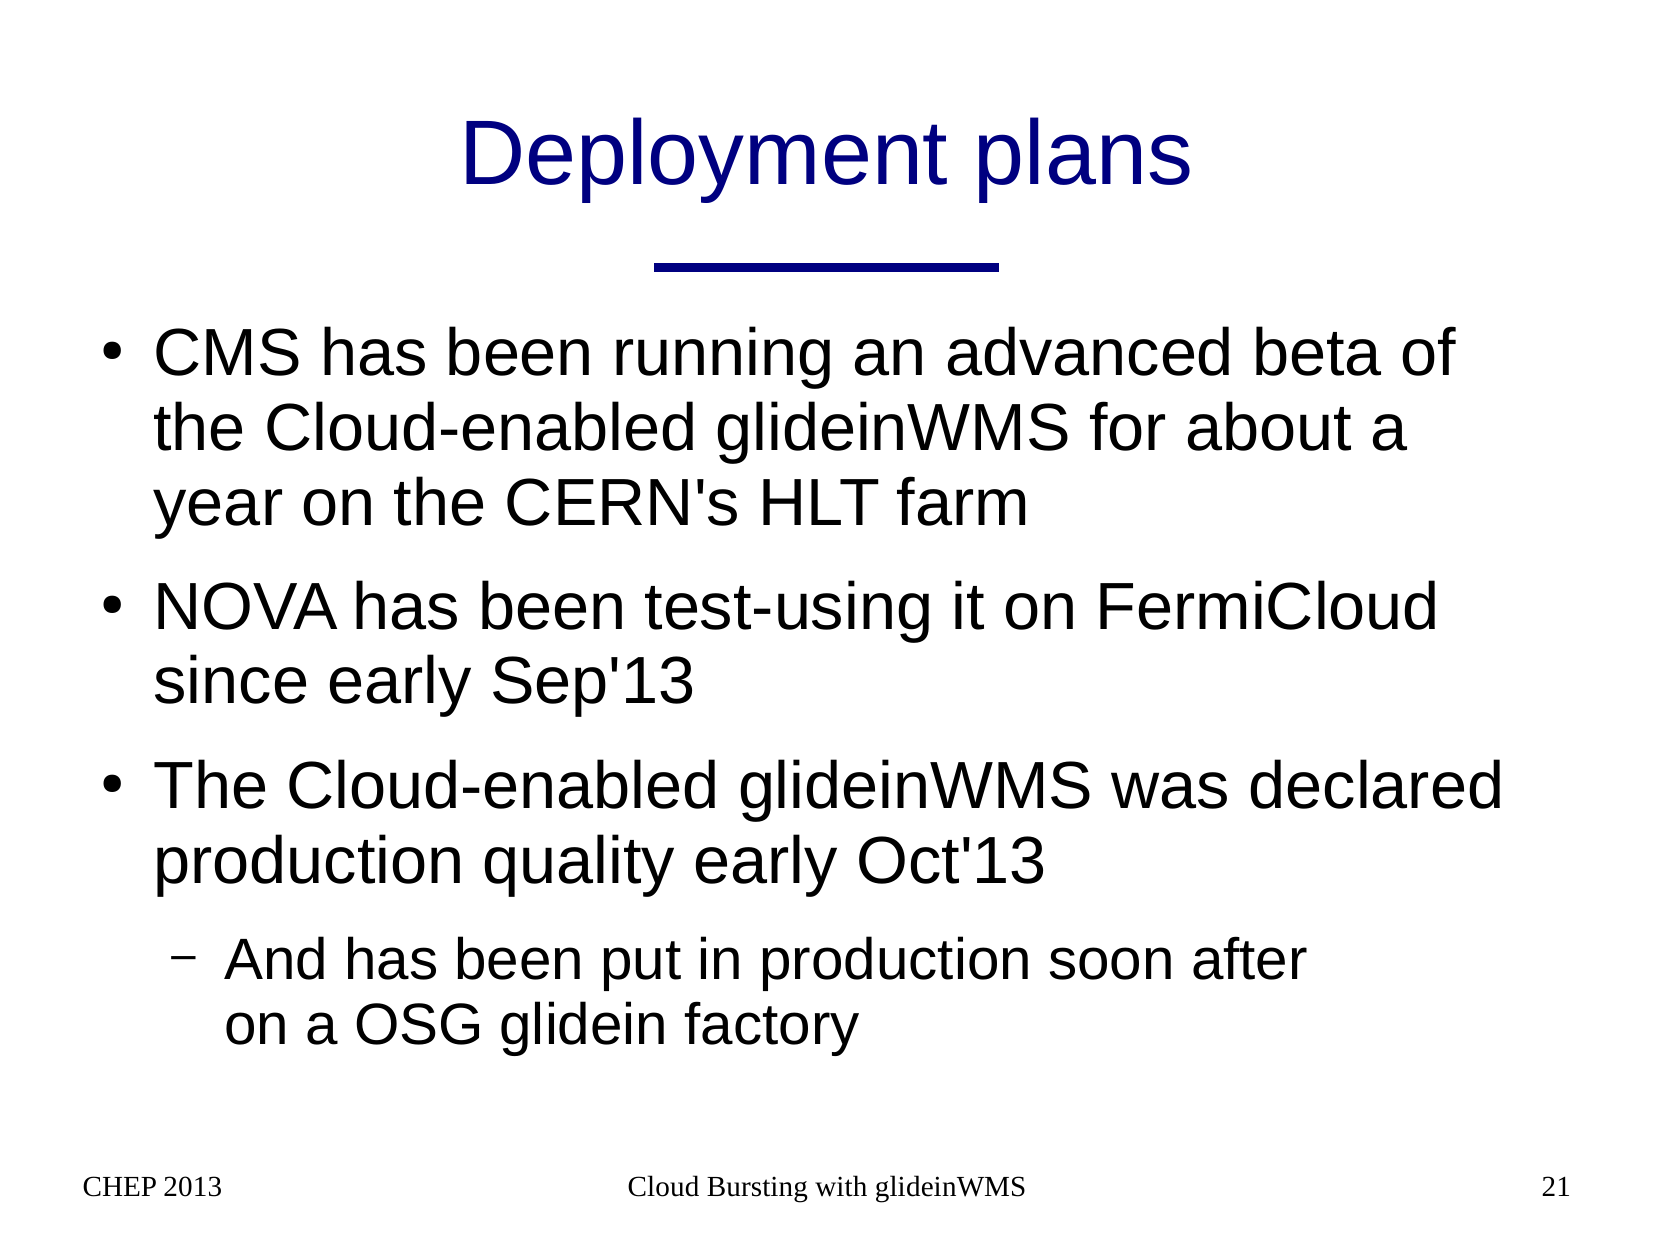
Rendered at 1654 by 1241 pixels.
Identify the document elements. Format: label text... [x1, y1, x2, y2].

list CMS has been running an advanced beta of the Cloud-enabled glideinWMS for about a year on the CERN's HLT farm NOVA has been test-using it on FermiCloud since early Sep'13 The Cloud-enabled glideinWMS was declared production quality early Oct'13 And has been put in production soon after on a OSG glidein factory [82, 315, 1538, 1141]
title Deployment plans [82, 49, 1571, 257]
